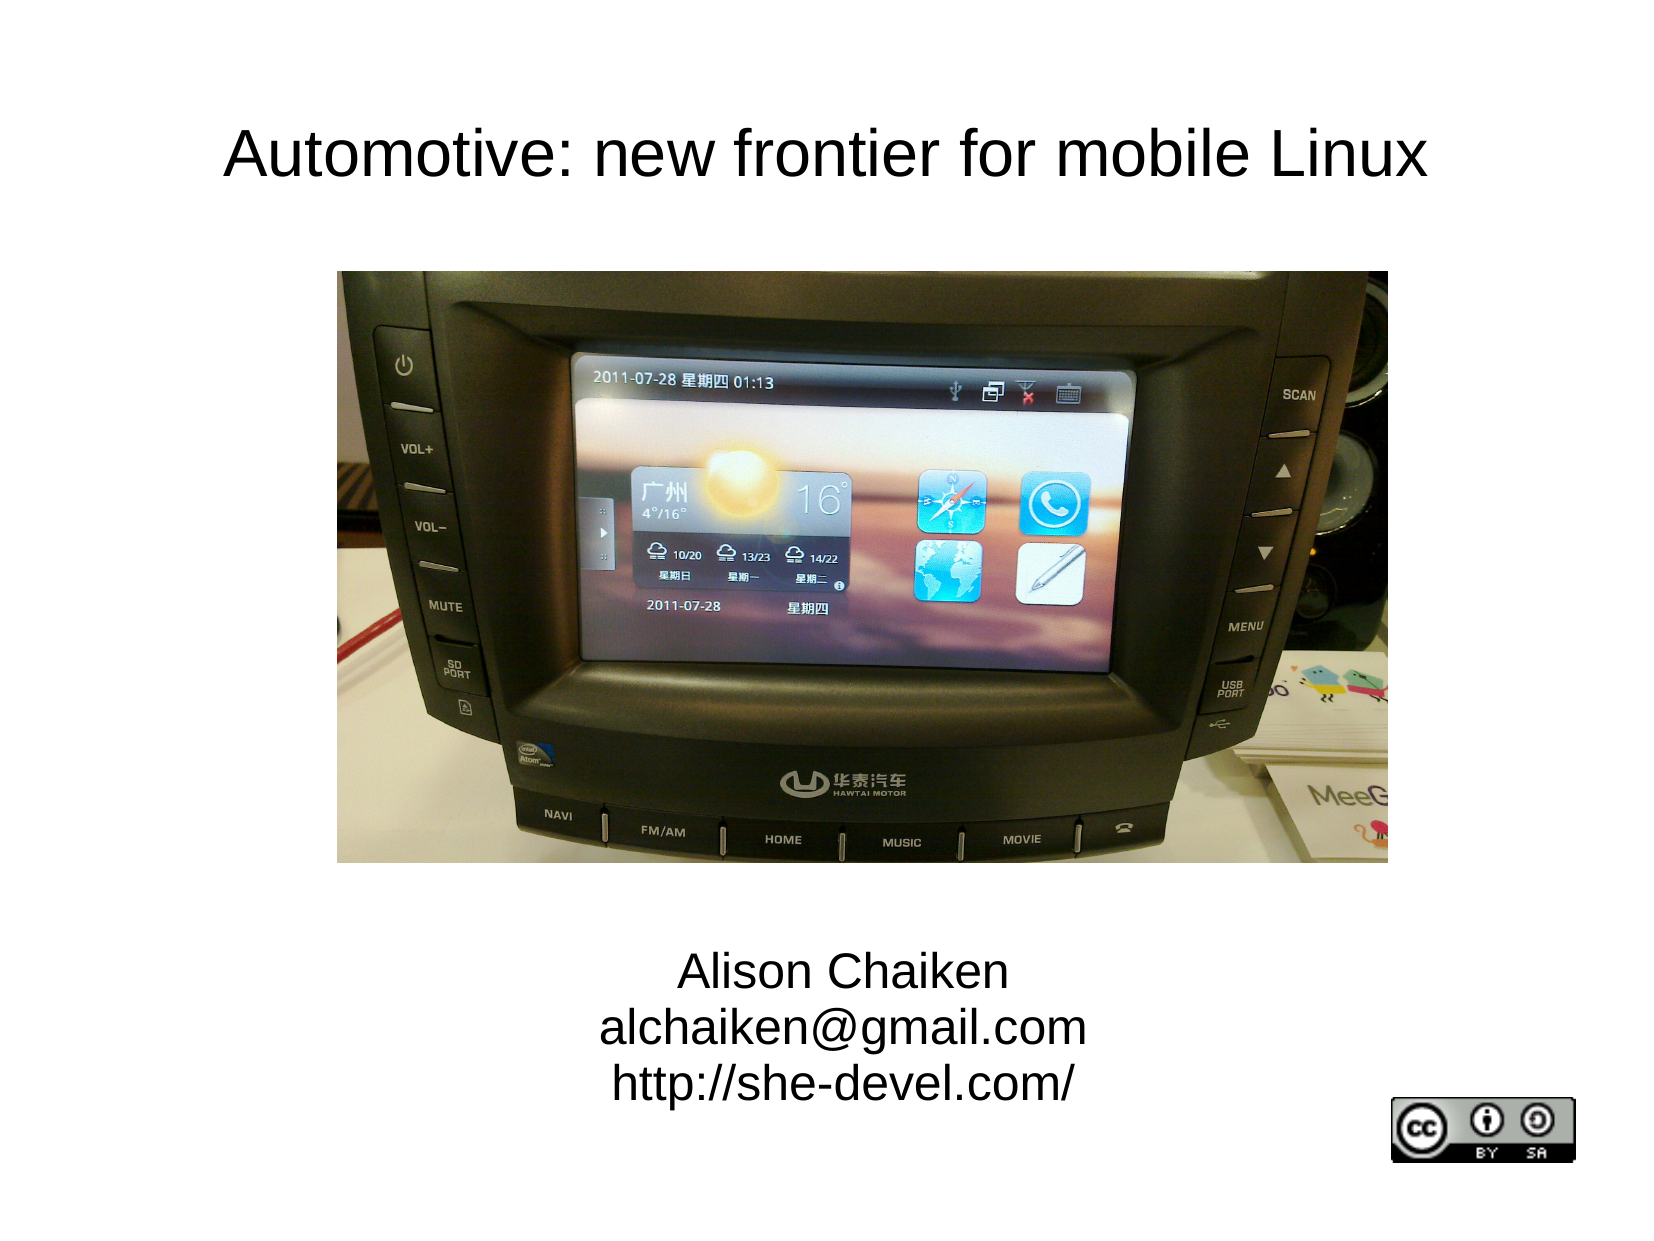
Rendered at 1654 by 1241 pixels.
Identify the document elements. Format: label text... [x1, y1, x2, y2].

picture [1391, 1097, 1576, 1163]
title Automotive: new frontier for mobile Linux [82, 49, 1571, 257]
picture [337, 271, 1388, 863]
subtitle Alison Chaiken alchaiken@gmail.com http://she-devel.com/ [179, 851, 1508, 1204]
